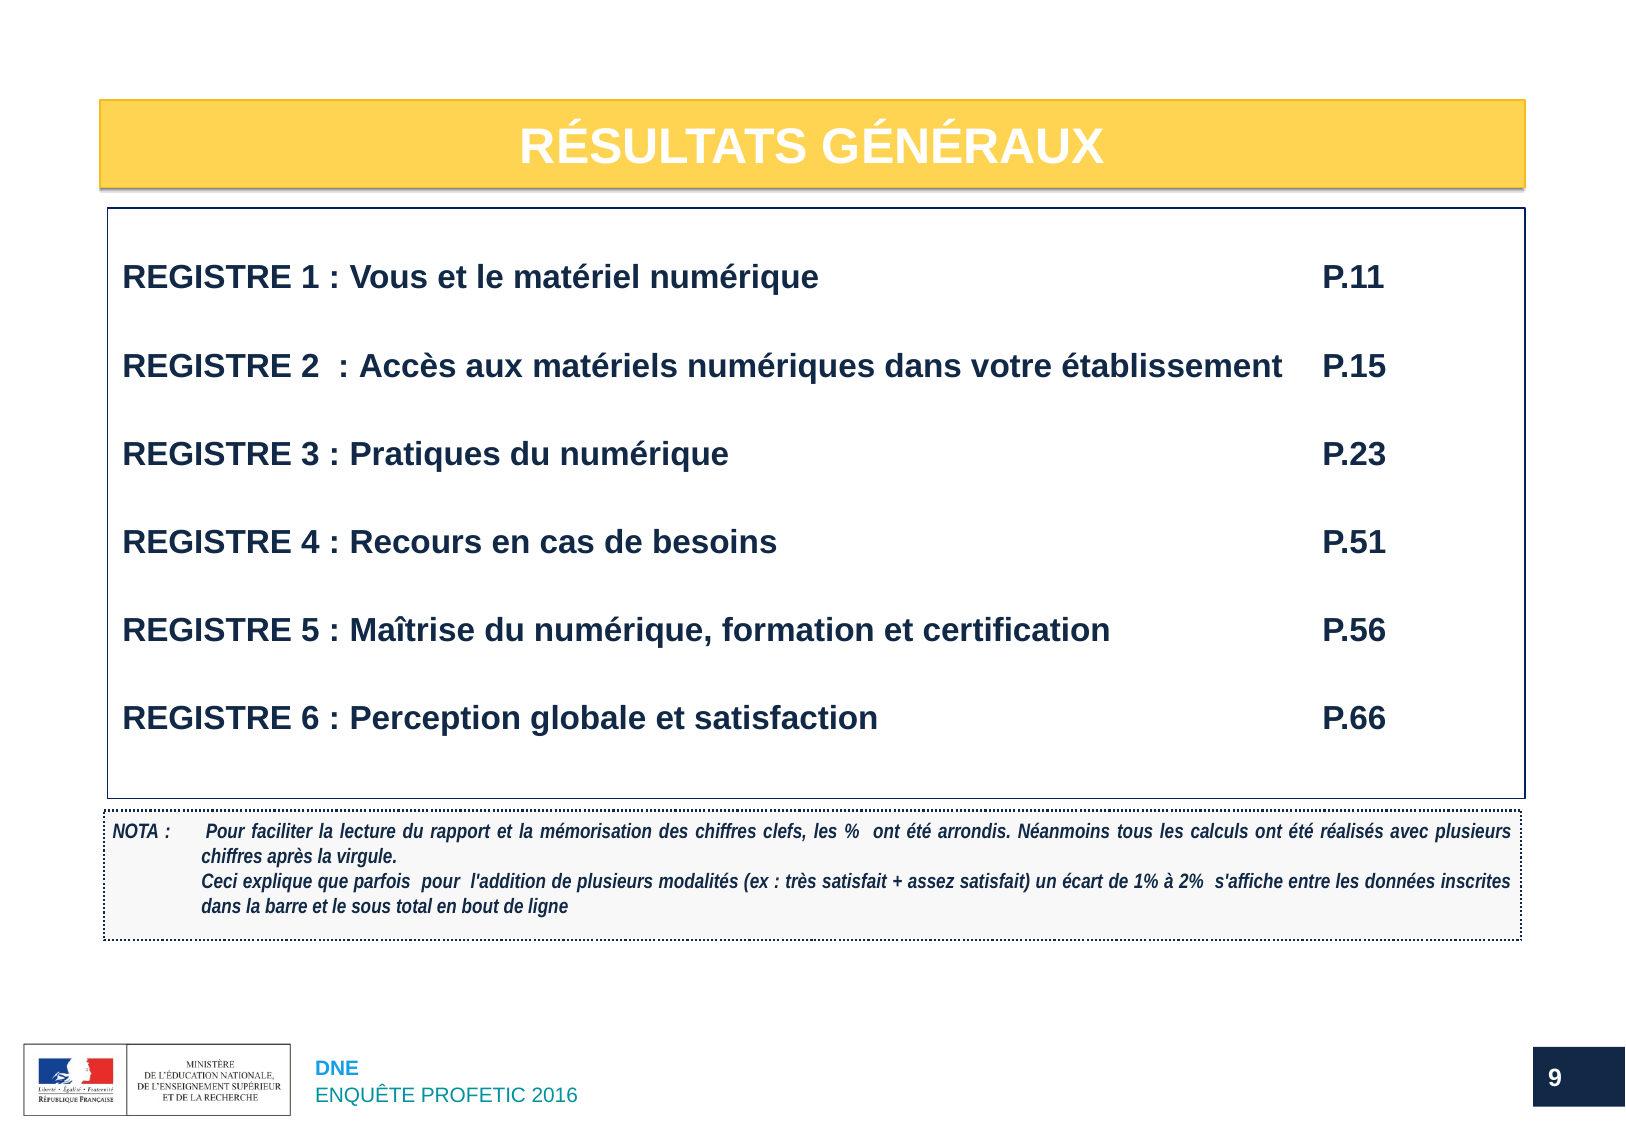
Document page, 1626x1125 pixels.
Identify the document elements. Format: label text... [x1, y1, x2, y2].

text_box NOTA : Pour faciliter la lecture du rapport et la mémorisation des chiffres clefs, les % ont été arrondis. Néanmoins tous les calculs ont été réalisés avec plusieurs chiffres après la virgule. Ceci explique que parfois pour l'addition de plusieurs modalités (ex : très satisfait + assez satisfait) un écart de 1% à 2% s'affiche entre les données inscrites dans la barre et le sous total en bout de ligne [103, 810, 1522, 941]
title Résultats généraux [99, 99, 1522, 188]
text_box REGISTRE 1 : Vous et le matériel numérique P.11 REGISTRE 2 : Accès aux matériels numériques dans votre établissement P.15 REGISTRE 3 : Pratiques du numérique P.23 REGISTRE 4 : Recours en cas de besoins P.51 REGISTRE 5 : Maîtrise du numérique, formation et certification P.56 REGISTRE 6 : Perception globale et satisfaction P.66 [107, 208, 1526, 799]
text_box 9 [1533, 1046, 1625, 1107]
